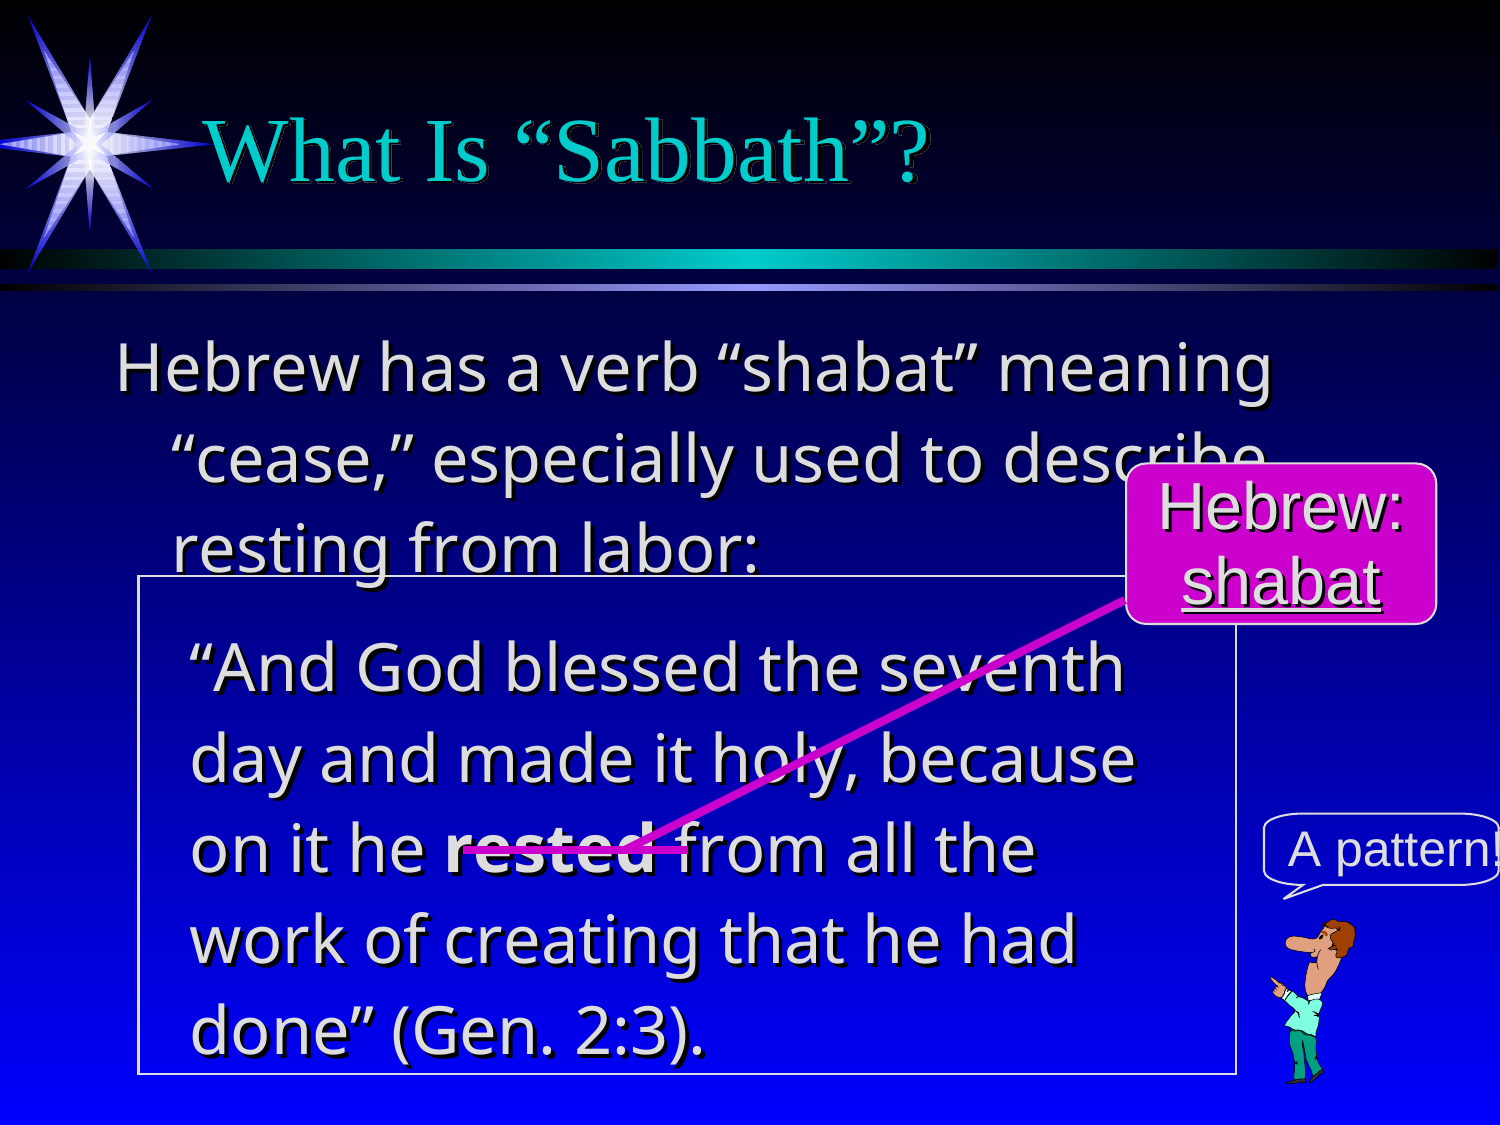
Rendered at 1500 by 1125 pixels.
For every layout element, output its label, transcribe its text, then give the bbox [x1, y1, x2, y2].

text_box new [131, 239, 141, 245]
title What Is “Sabbath”? [187, 56, 1463, 244]
text_box 3 [36, 246, 44, 251]
text_box A pattern! [1264, 813, 1499, 899]
text_box Hebrew: shabat [1126, 463, 1437, 624]
text_box 3 [135, 246, 144, 251]
text_box “And God blessed the seventh day and made it holy, because on it he rested from all the work of creating that he had done” (Gen. 2:3). [174, 1075, 1213, 1082]
list Hebrew has a verb “shabat” meaning “cease,” especially used to describe resting from labor: [140, 577, 1126, 588]
text_box “And God blessed the seventh day and made it holy, because on it he rested from all the work of creating that he had done” (Gen. 2:3). [174, 612, 1213, 1073]
list Hebrew has a verb “shabat” meaning “cease,” especially used to describe resting from labor: [99, 312, 1375, 588]
text_box 3 [35, 37, 44, 42]
chart [1269, 918, 1356, 1085]
text_box new [131, 43, 142, 49]
text_box new [38, 239, 49, 245]
text_box 3 [135, 37, 144, 42]
text_box new [38, 43, 48, 49]
